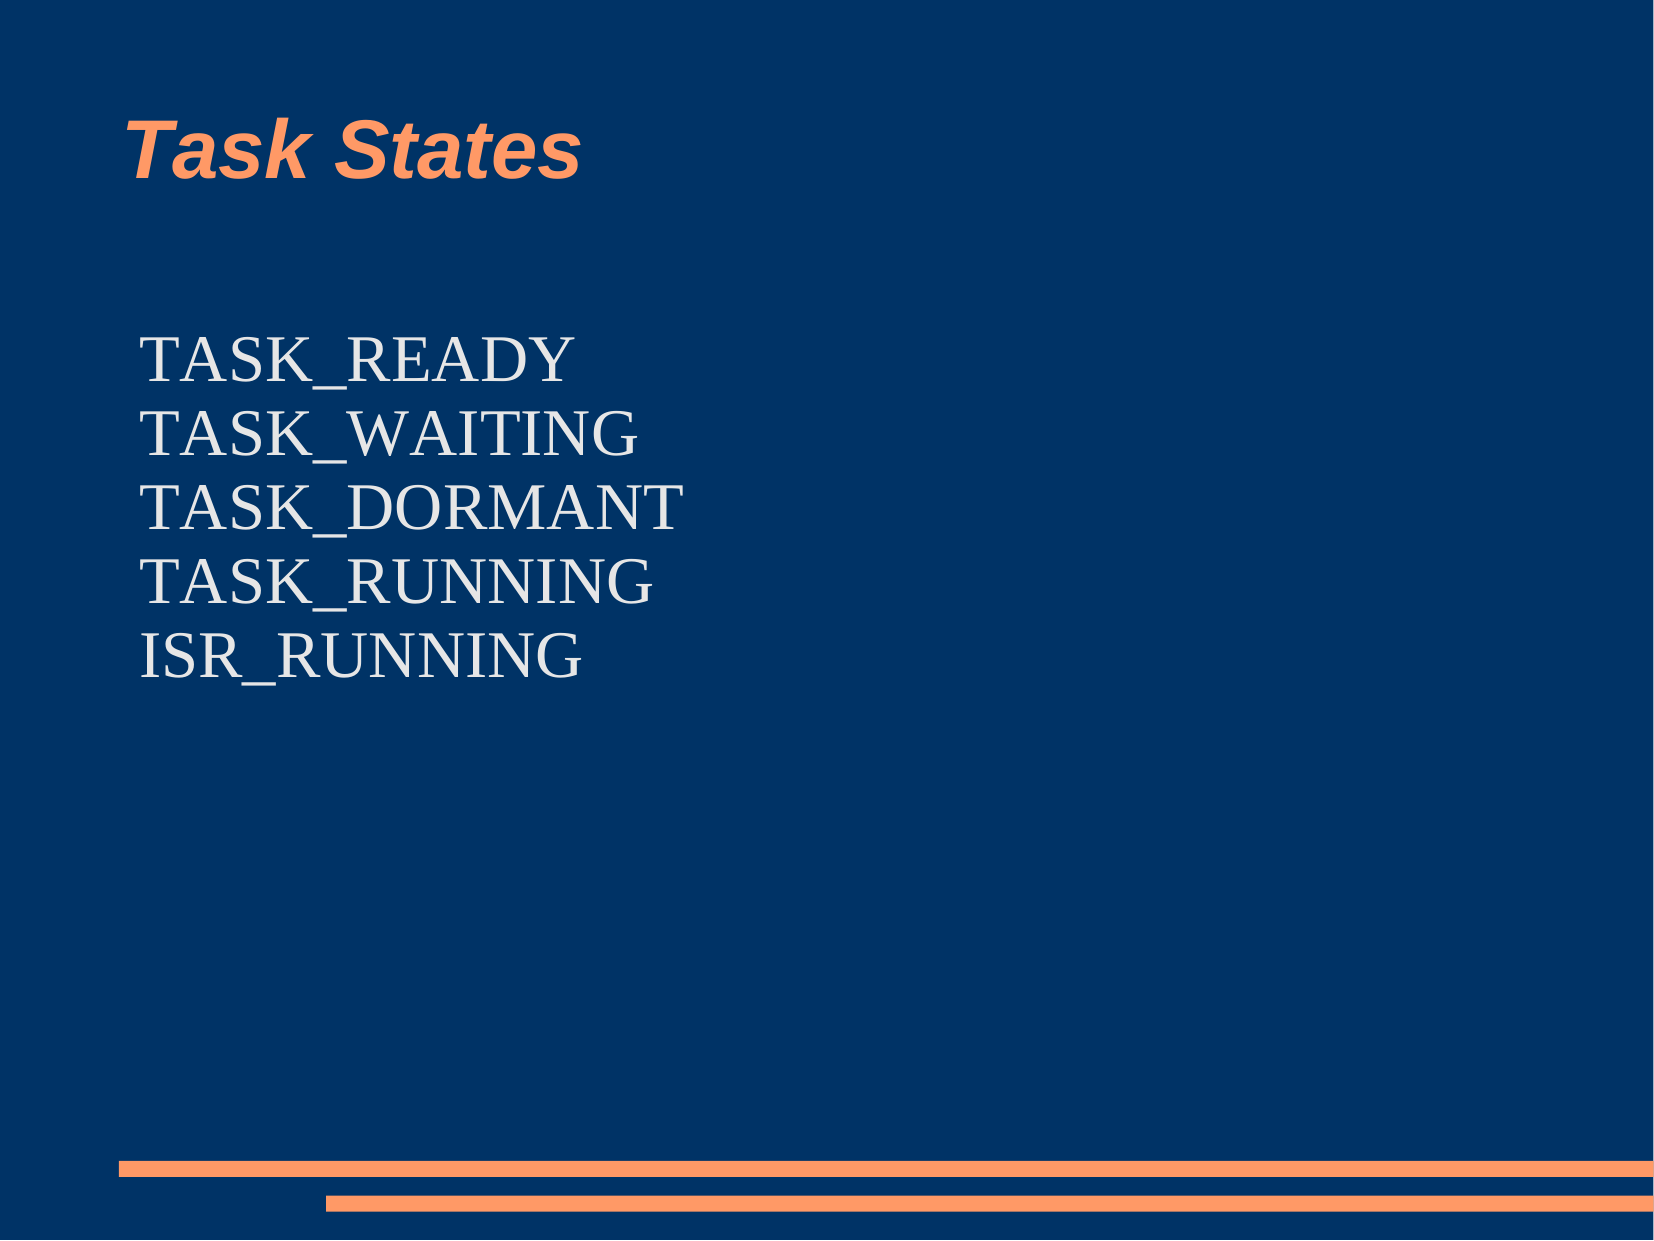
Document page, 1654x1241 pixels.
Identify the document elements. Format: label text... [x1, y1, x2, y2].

title Task States [121, 46, 1534, 254]
list TASK_READY TASK_WAITING TASK_DORMANT TASK_RUNNING ISR_RUNNING [121, 322, 1561, 1133]
